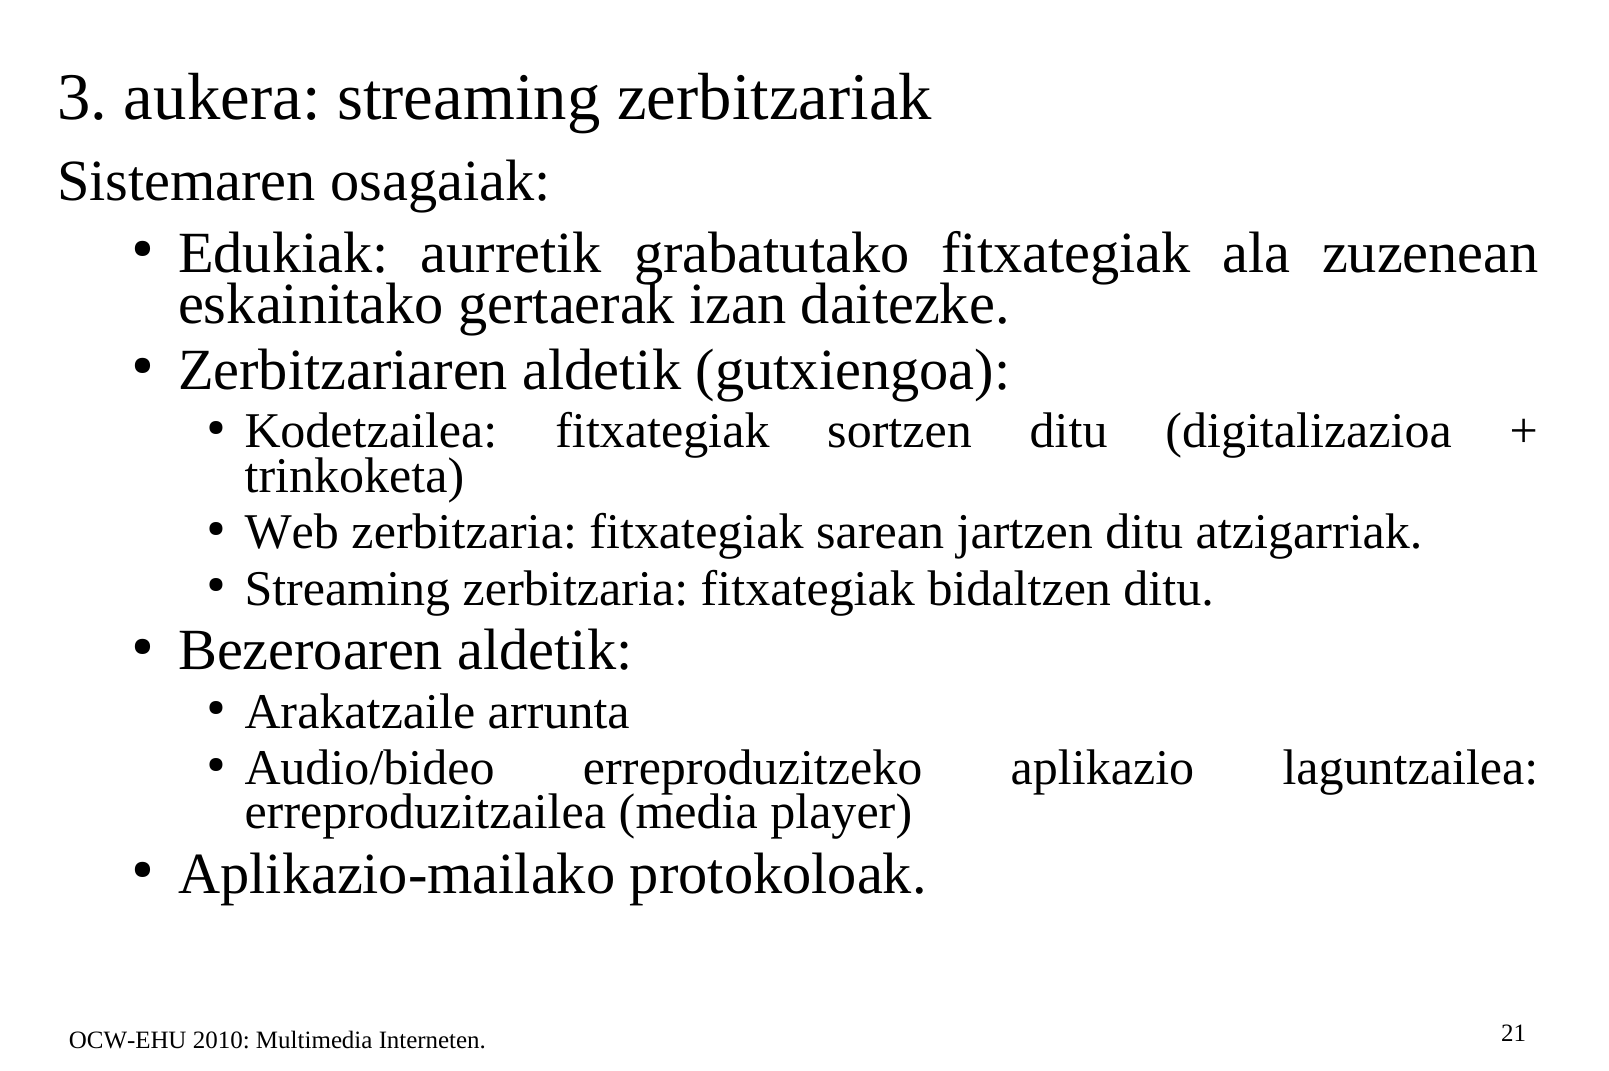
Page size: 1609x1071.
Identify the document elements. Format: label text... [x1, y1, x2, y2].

list 3. aukera: streaming zerbitzariak Sistemaren osagaiak: Edukiak: aurretik grabatutako fitxategiak ala zuzenean eskainitako gertaerak izan daitezke. Zerbitzariaren aldetik (gutxiengoa): Kodetzailea: fitxategiak sortzen ditu (digitalizazioa + trinkoketa) Web zerbitzaria: fitxategiak sarean jartzen ditu atzigarriak. Streaming zerbitzaria: fitxategiak bidaltzen ditu. Bezeroaren aldetik: Arakatzaile arrunta Audio/bideo erreproduzitzeko aplikazio laguntzailea: erreproduzitzailea (media player) Aplikazio-mailako protokoloak. [41, 59, 1555, 999]
